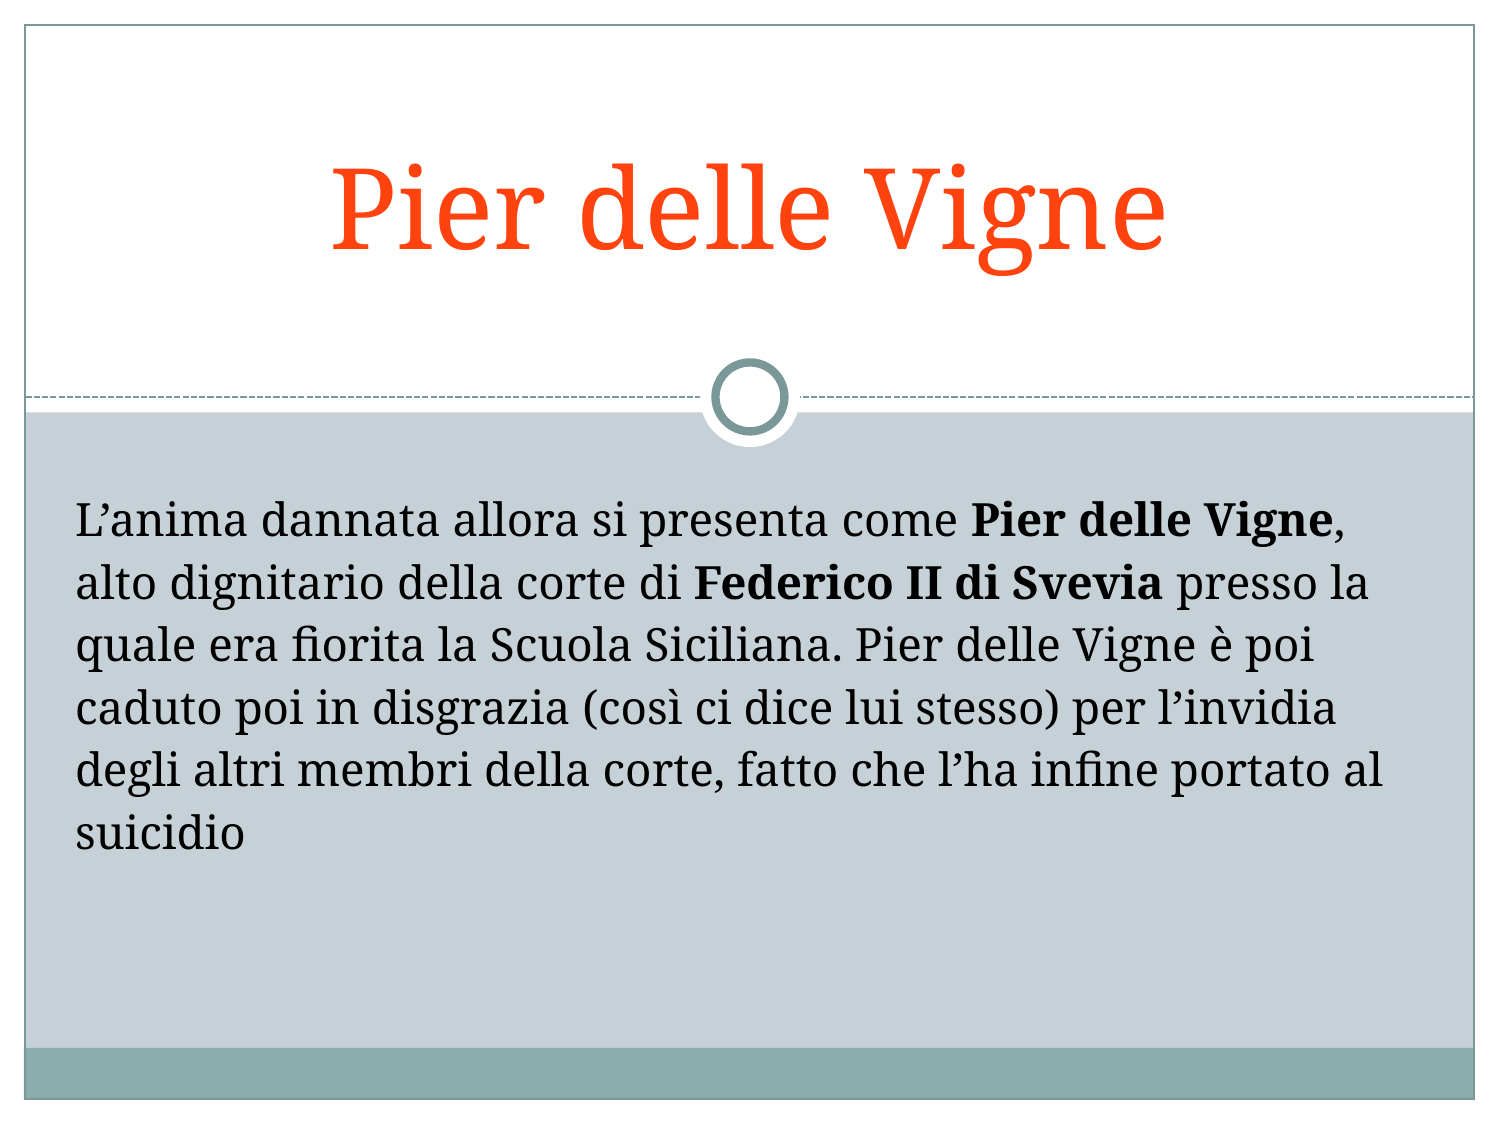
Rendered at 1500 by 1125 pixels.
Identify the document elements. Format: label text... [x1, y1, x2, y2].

list L’anima dannata allora si presenta come Pier delle Vigne, alto dignitario della corte di Federico II di Svevia presso la quale era fiorita la Scuola Siciliana. Pier delle Vigne è poi caduto poi in disgrazia (così ci dice lui stesso) per l’invidia degli altri membri della corte, fatto che l’ha infine portato al suicidio [75, 487, 1425, 1125]
title Pier delle Vigne [112, 62, 1388, 350]
